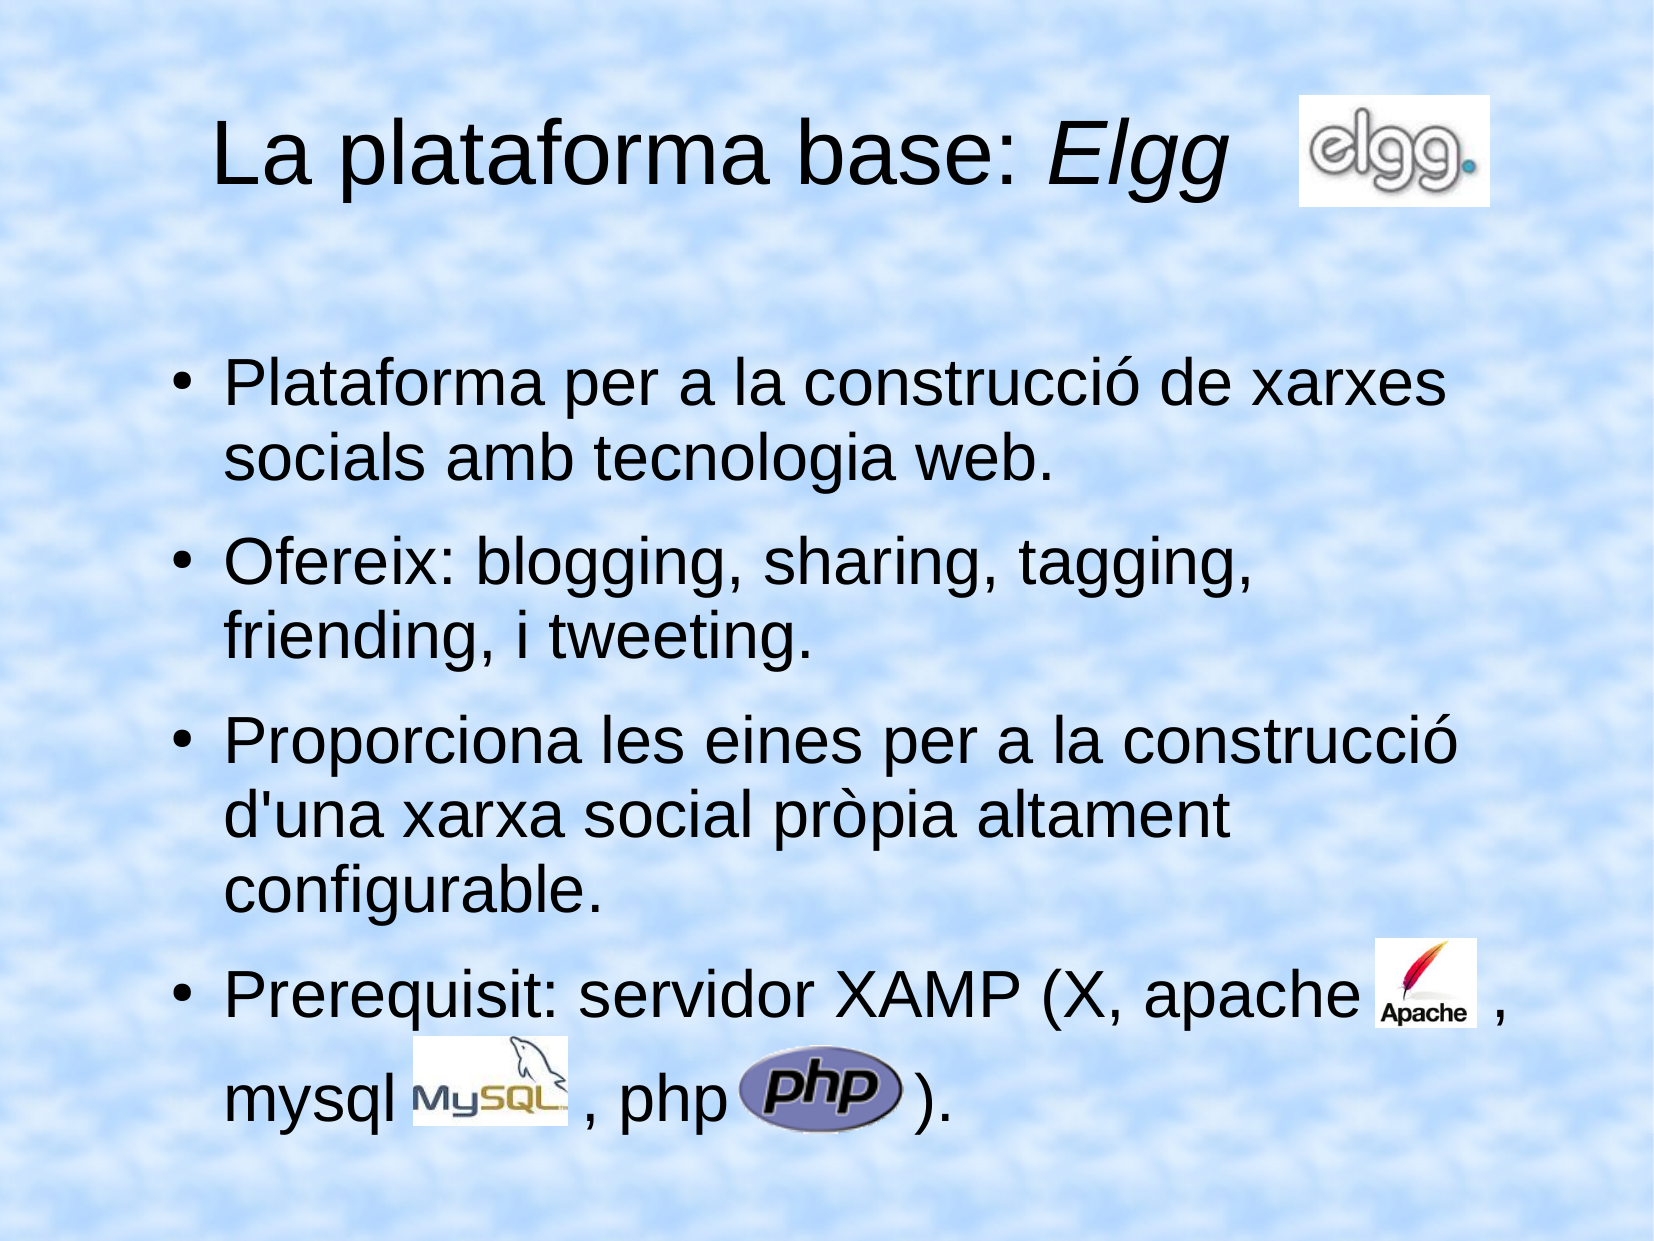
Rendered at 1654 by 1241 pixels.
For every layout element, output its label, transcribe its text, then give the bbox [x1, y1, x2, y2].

title La plataforma base: Elgg [82, 49, 1571, 257]
list Plataforma per a la construcció de xarxes socials amb tecnologia web. Ofereix: blogging, sharing, tagging, friending, i tweeting. Proporciona les eines per a la construcció d'una xarxa social pròpia altament configurable. Prerequisit: servidor XAMP (X, apache , mysql , php ). [152, 344, 1534, 1136]
picture [0, 0, 1654, 1241]
